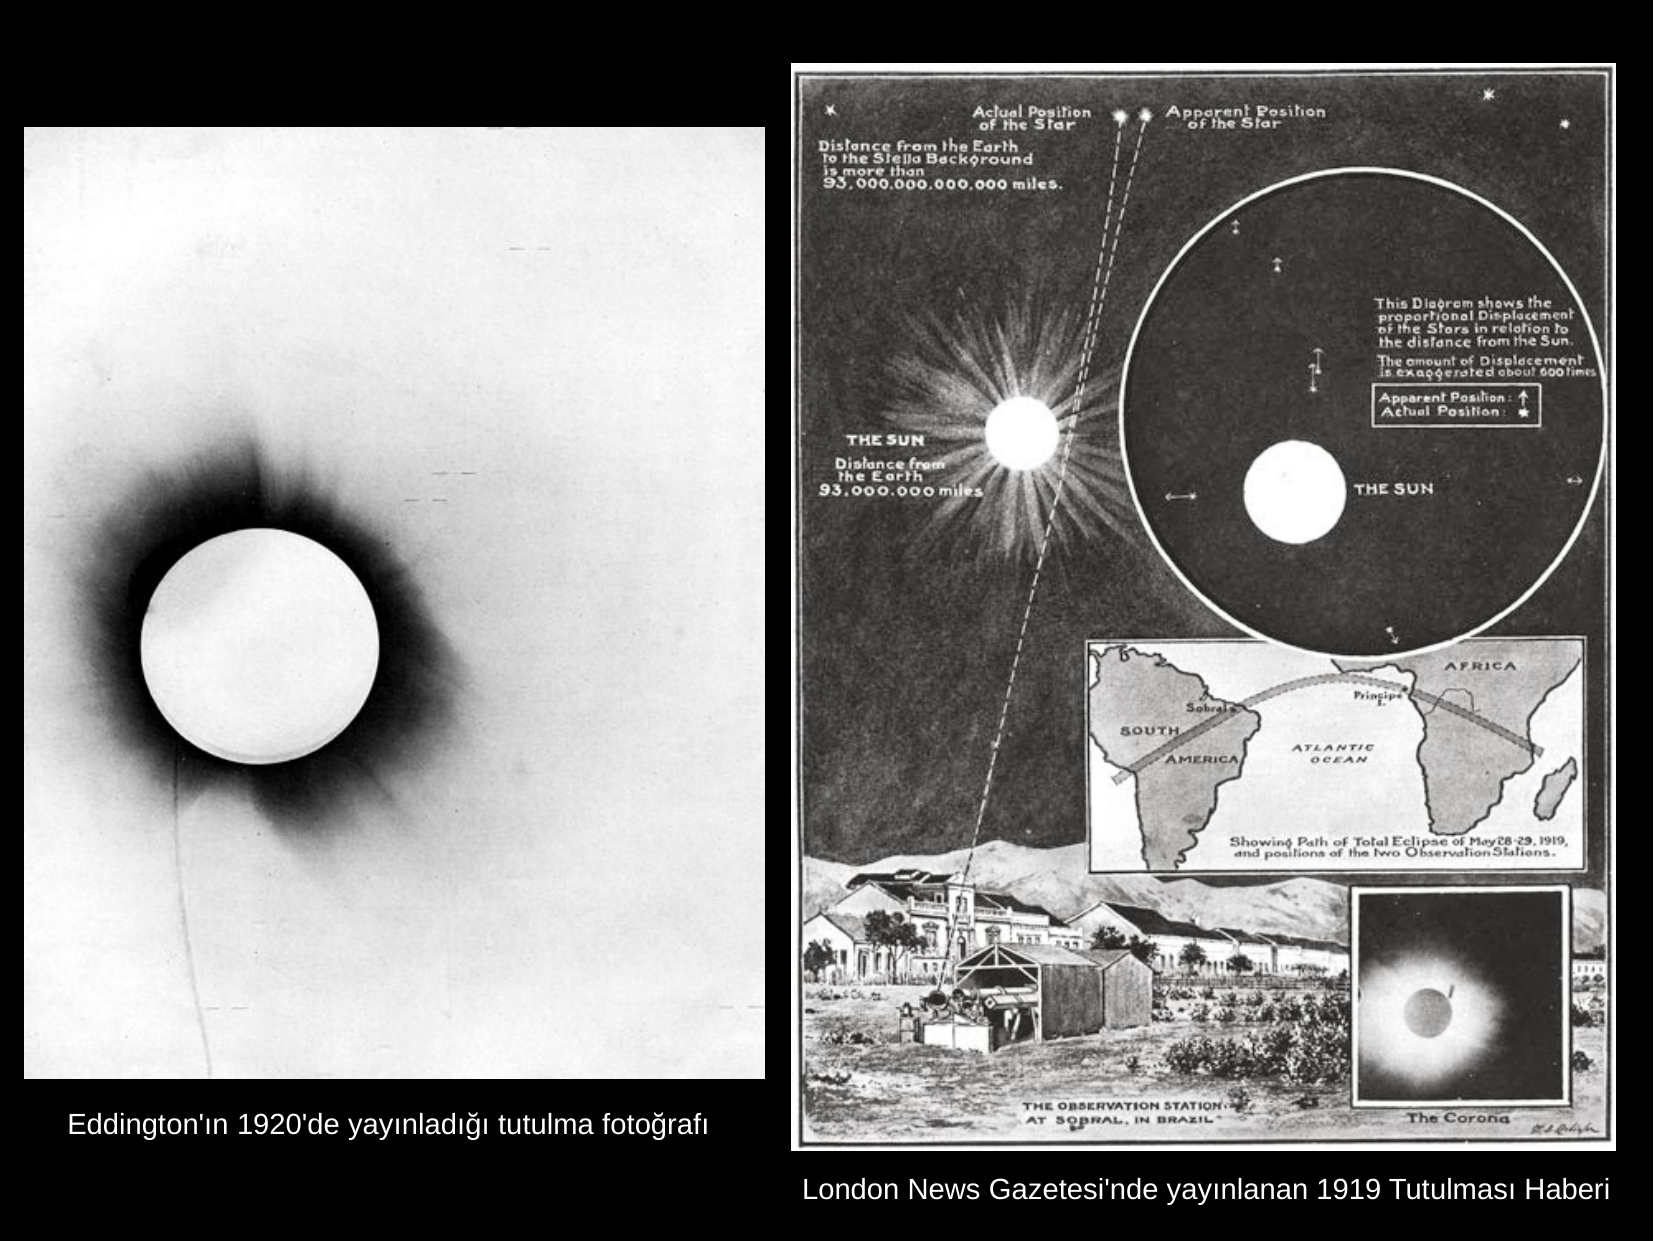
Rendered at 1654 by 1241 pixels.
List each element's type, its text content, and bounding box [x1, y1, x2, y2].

text_box London News Gazetesi'nde yayınlanan 1919 Tutulması Haberi [777, 1165, 1636, 1219]
text_box Eddington'ın 1920'de yayınladığı tutulma fotoğrafı [28, 1100, 750, 1149]
picture [791, 63, 1616, 1151]
picture [24, 127, 765, 1079]
